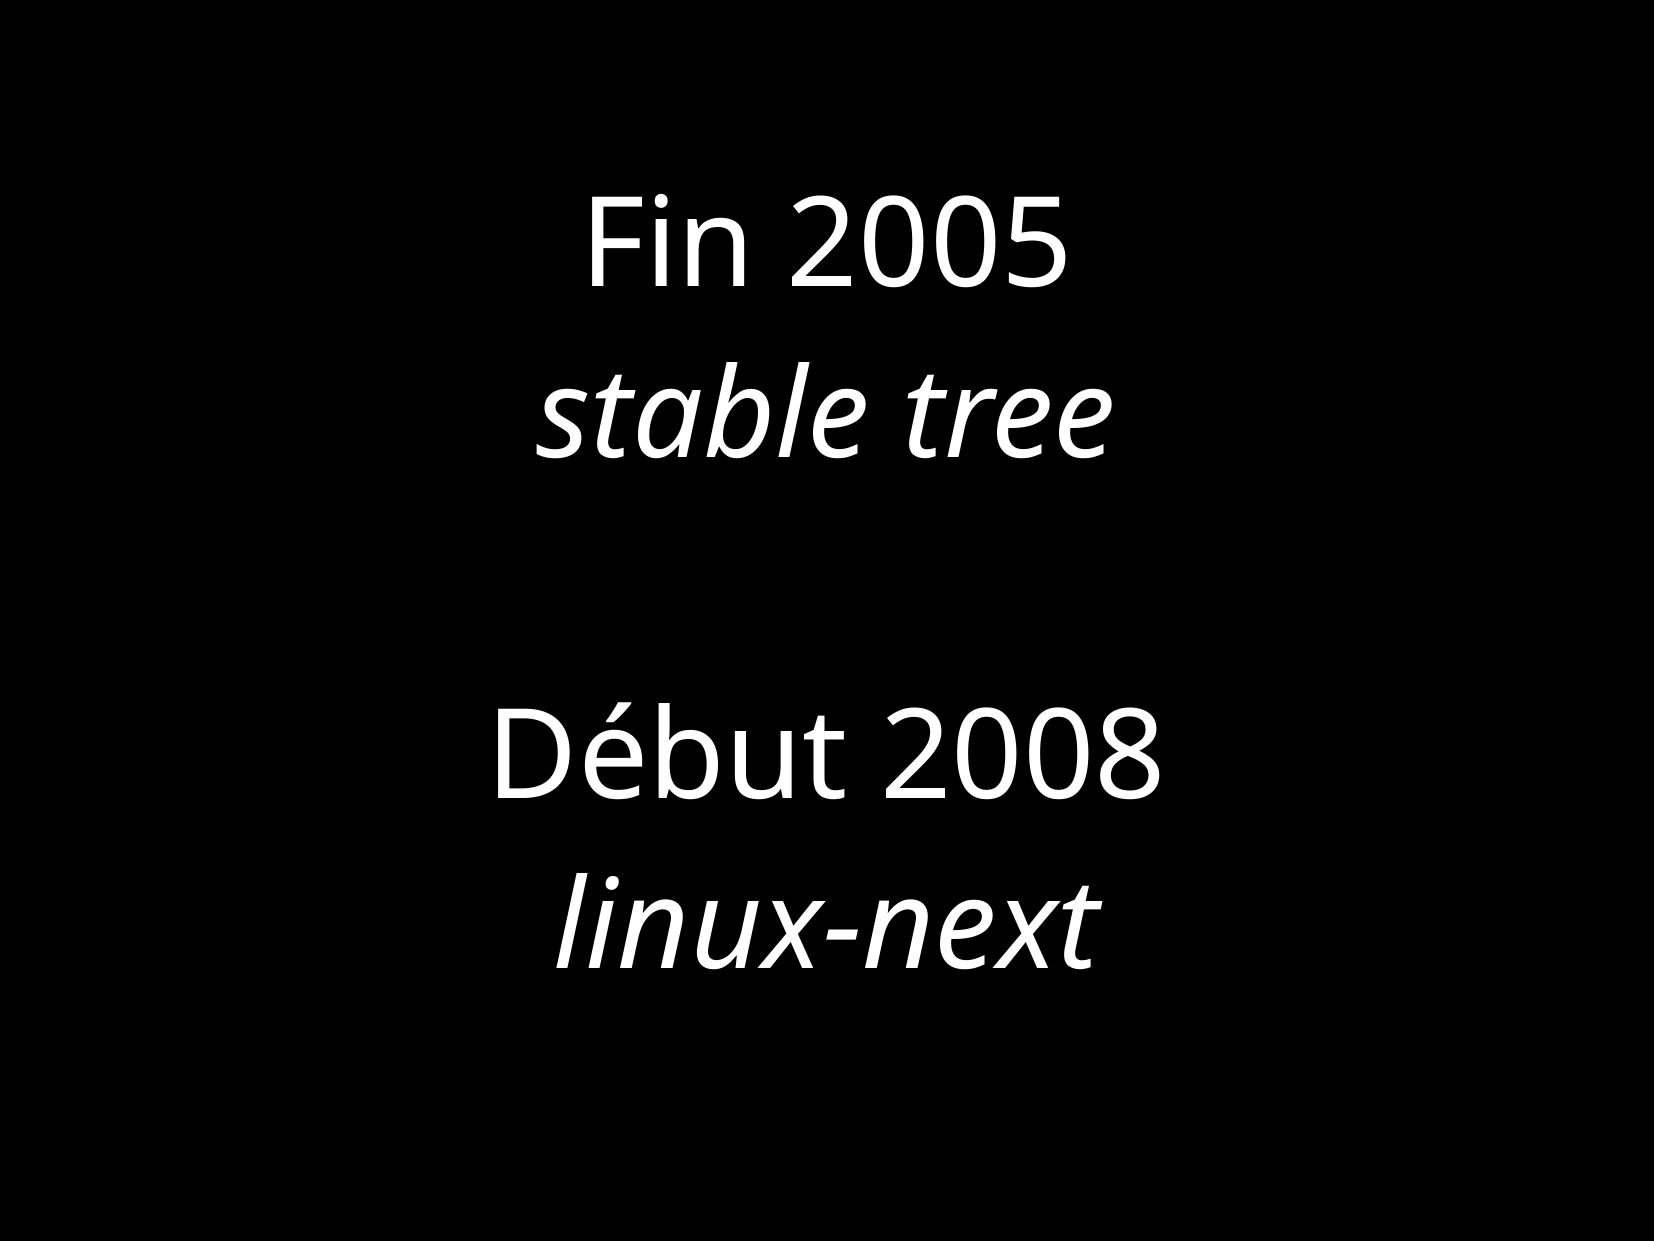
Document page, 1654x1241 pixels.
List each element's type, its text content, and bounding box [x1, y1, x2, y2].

subtitle Fin 2005 stable tree Début 2008 linux-next [82, 49, 1571, 1109]
